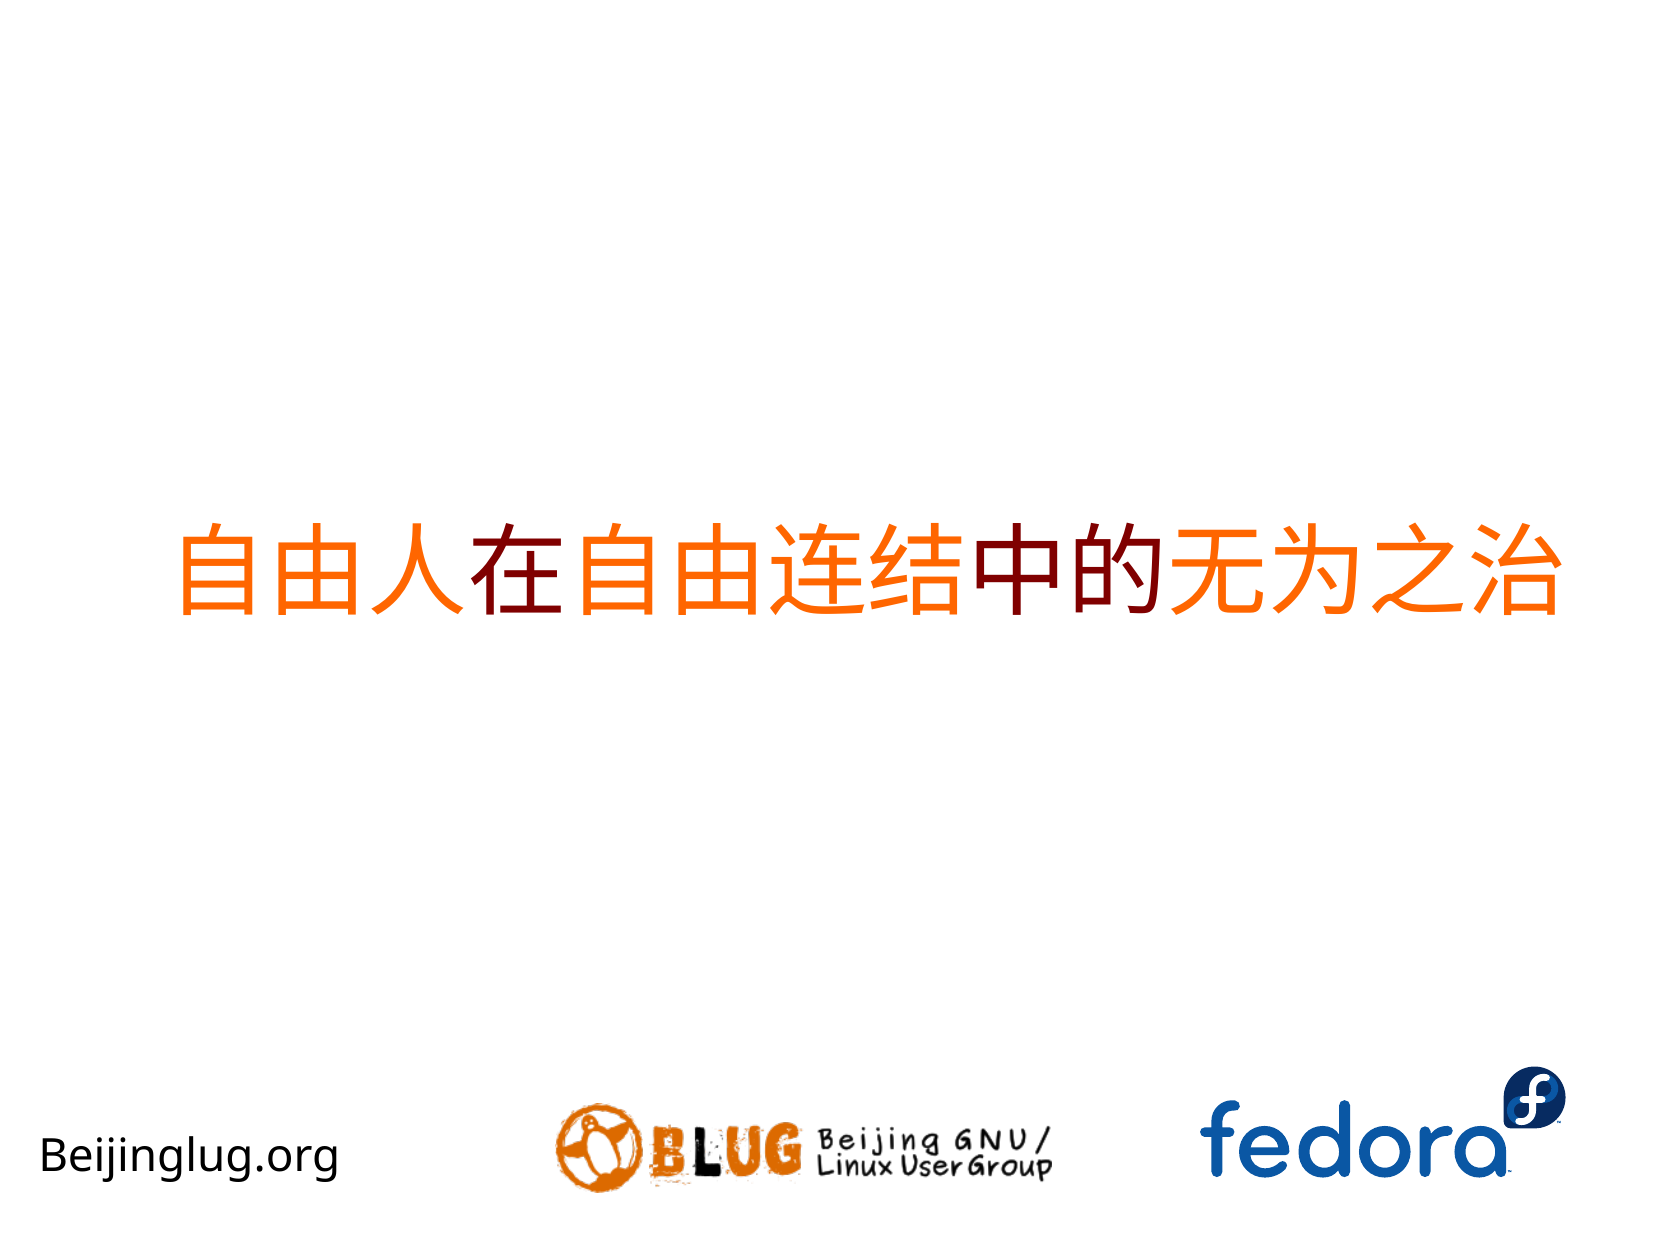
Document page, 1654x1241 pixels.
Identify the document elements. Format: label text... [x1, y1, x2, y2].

picture [555, 1103, 1052, 1193]
text_box 自由人在自由连结中的无为之治 [153, 484, 1583, 648]
